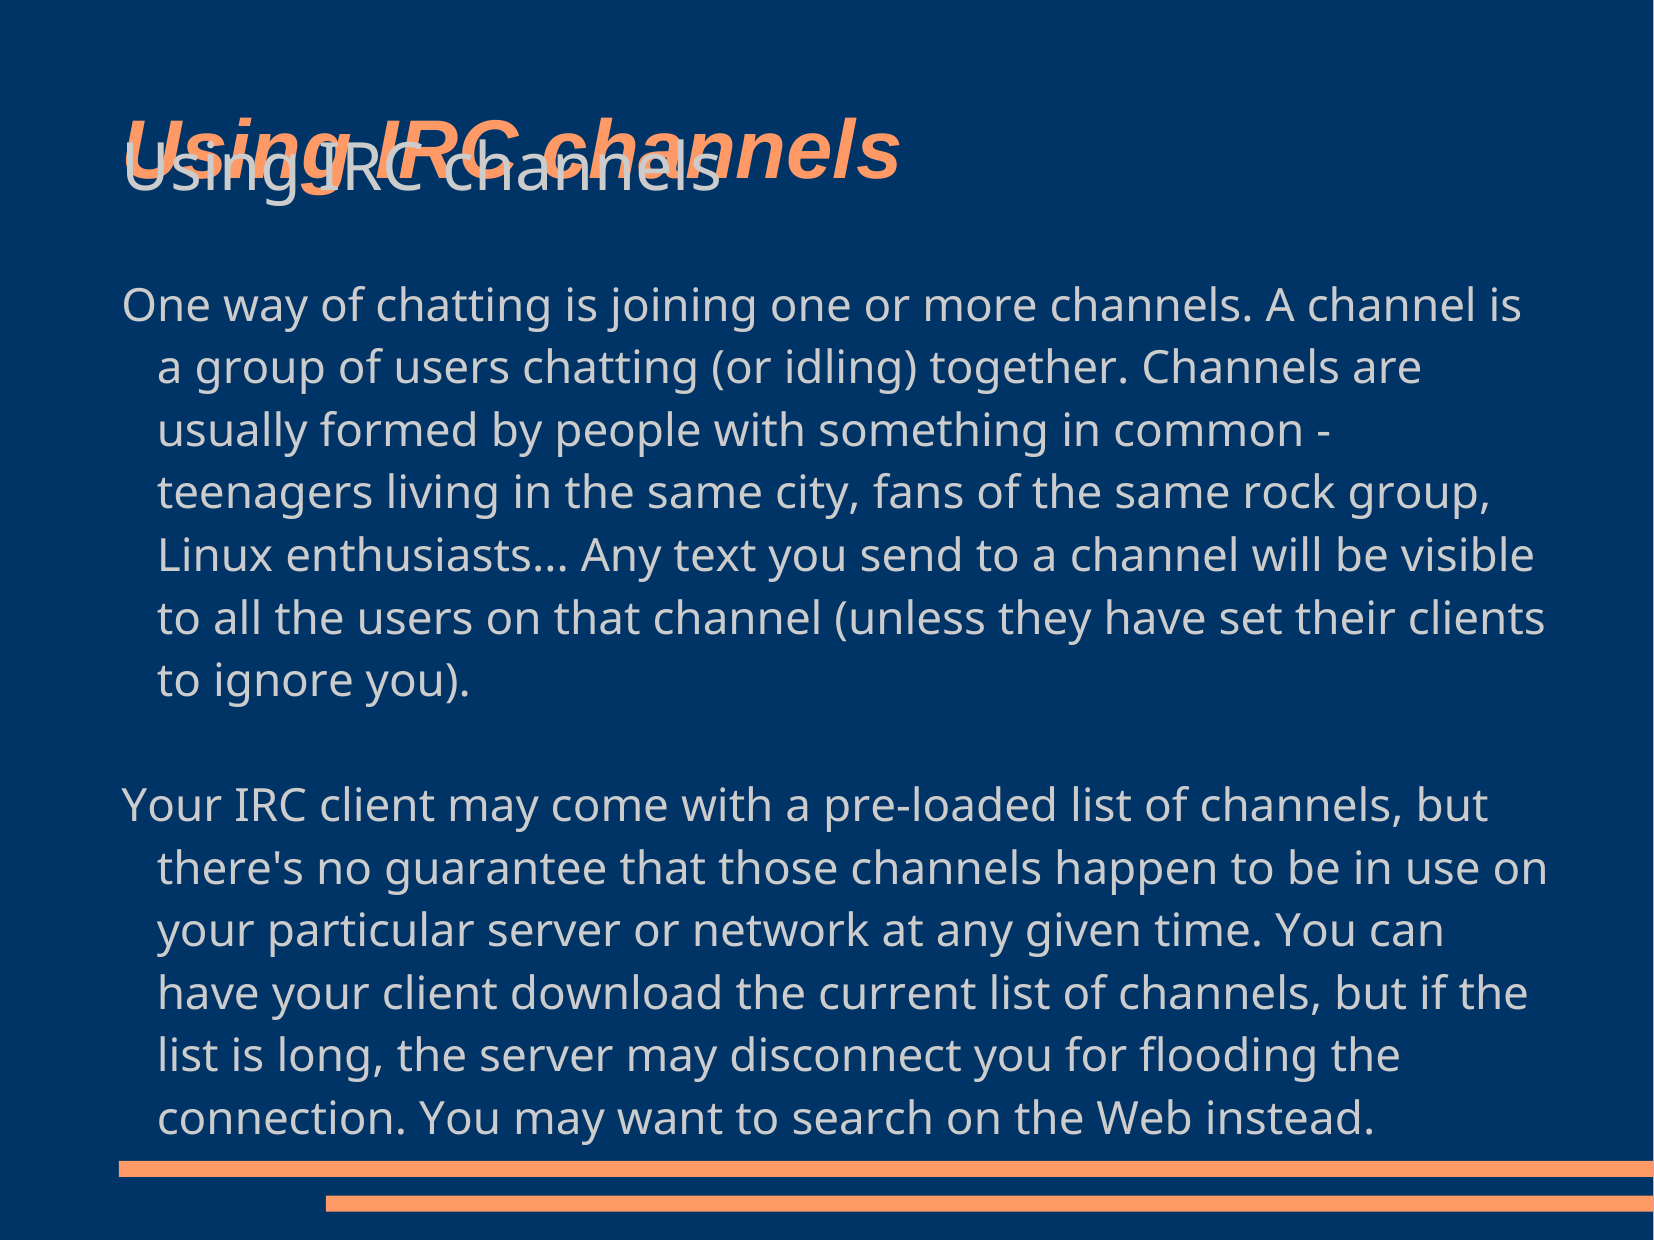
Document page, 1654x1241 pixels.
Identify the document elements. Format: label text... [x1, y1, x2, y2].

title Using IRC channels [121, 46, 1534, 240]
subtitle Using IRC channels One way of chatting is joining one or more channels. A channel is a group of users chatting (or idling) together. Channels are usually formed by people with something in common - teenagers living in the same city, fans of the same rock group, Linux enthusiasts... Any text you send to a channel will be visible to all the users on that channel (unless they have set their clients to ignore you). Your IRC client may come with a pre-loaded list of channels, but there's no guarantee that those channels happen to be in use on your particular server or network at any given time. You can have your client download the current list of channels, but if the list is long, the server may disconnect you for flooding the connection. You may want to search on the Web instead. [121, 240, 1561, 1214]
